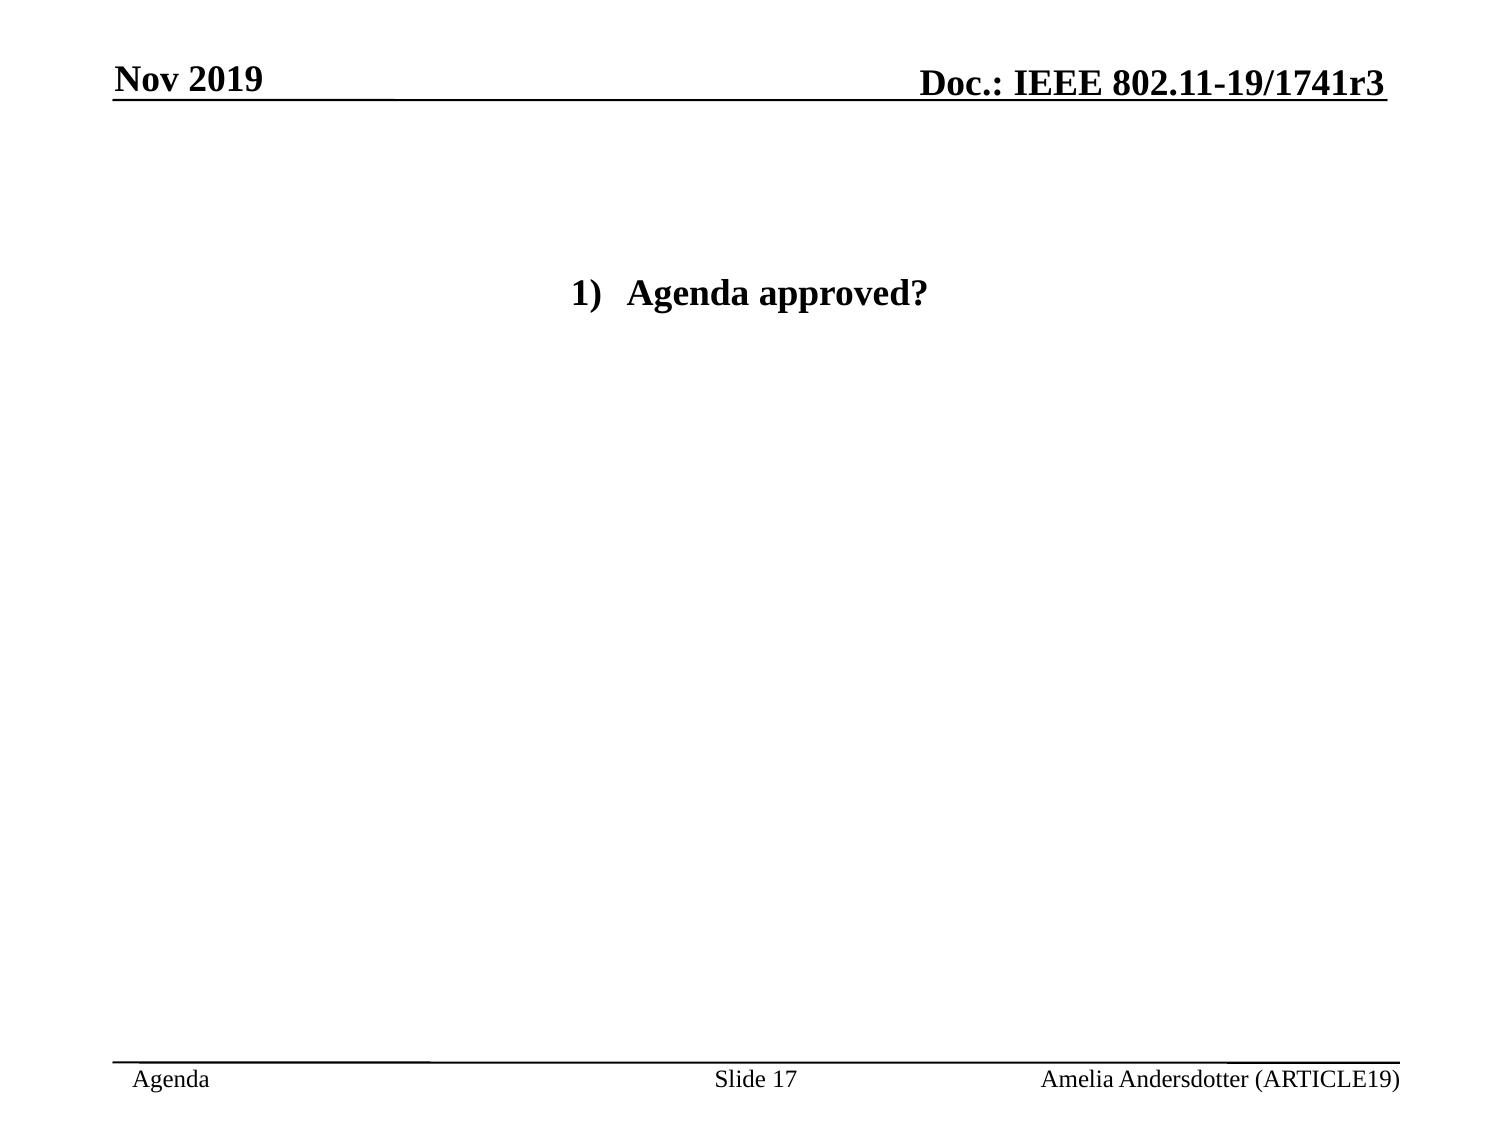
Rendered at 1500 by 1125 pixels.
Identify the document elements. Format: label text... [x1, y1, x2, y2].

text_box Slide <number> [712, 1062, 799, 1122]
text_box Amelia Andersdotter (ARTICLE19) [878, 1062, 1401, 1092]
text_box Agenda approved? [112, 259, 1387, 1040]
text_box Nov 2019 [114, 54, 422, 99]
